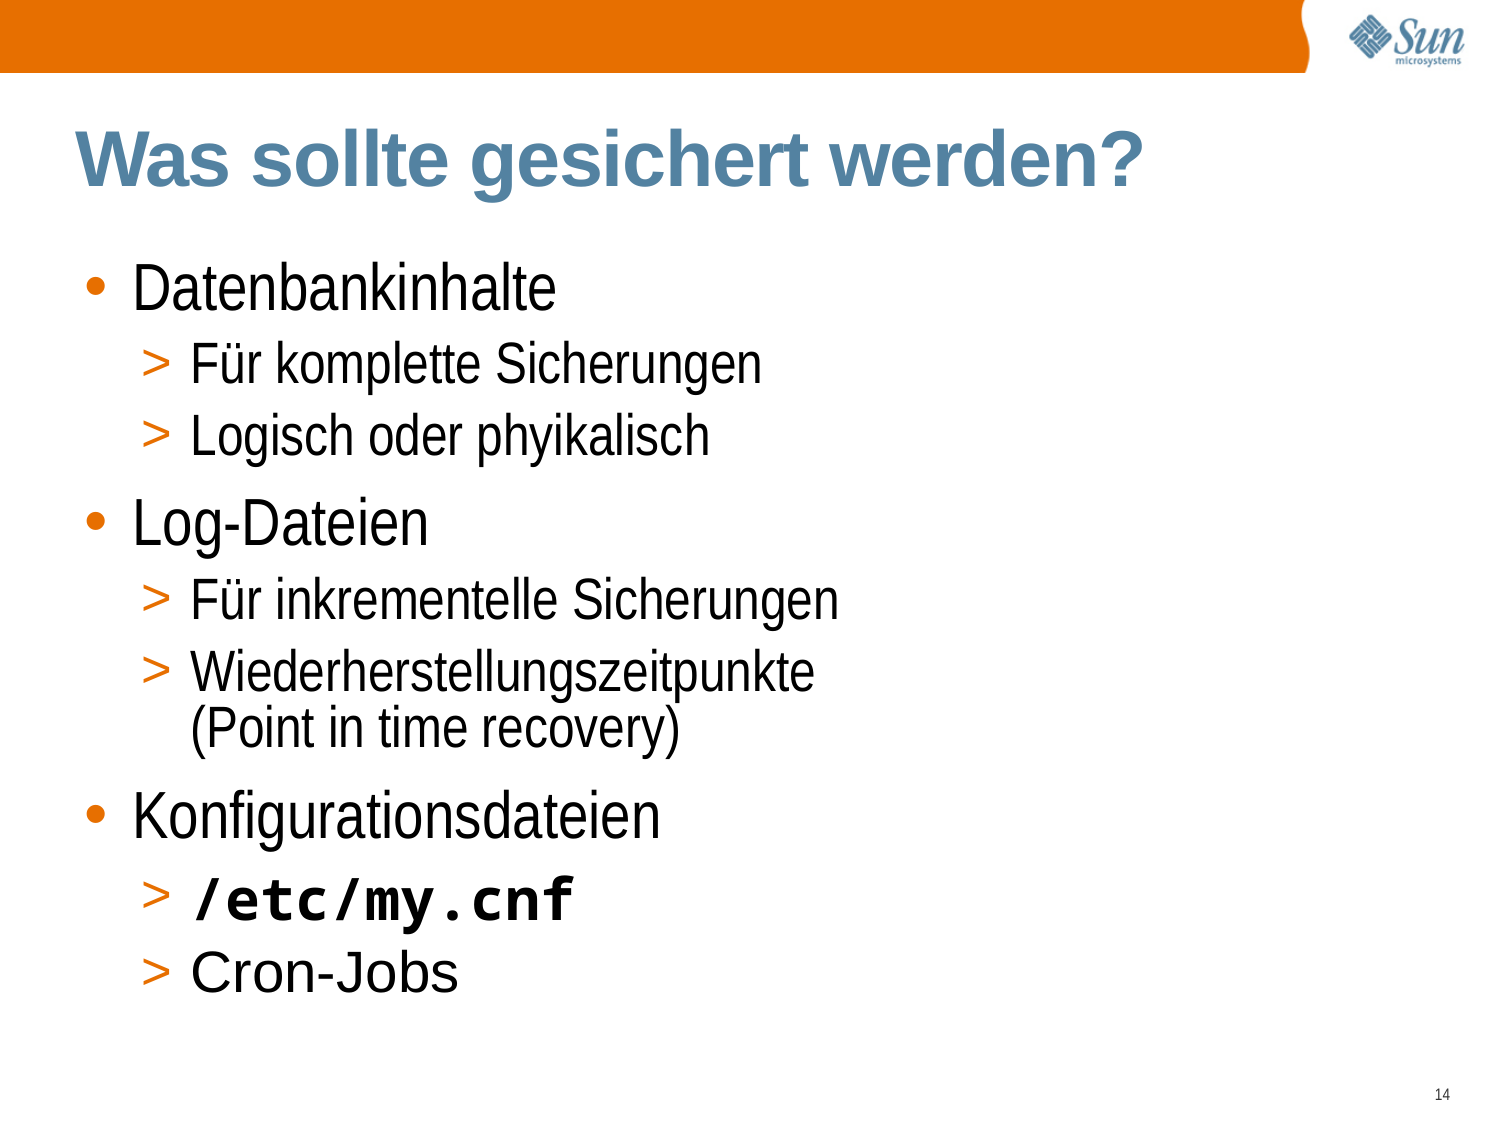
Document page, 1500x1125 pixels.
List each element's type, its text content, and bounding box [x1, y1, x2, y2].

picture [0, 0, 1500, 73]
list Datenbankinhalte Für komplette Sicherungen Logisch oder phyikalisch Log-Dateien Für inkrementelle Sicherungen Wiederherstellungszeitpunkte (Point in time recovery) Konfigurationsdateien /etc/my.cnf Cron-Jobs [64, 258, 1401, 1047]
title Was sollte gesichert werden? [75, 123, 1437, 227]
